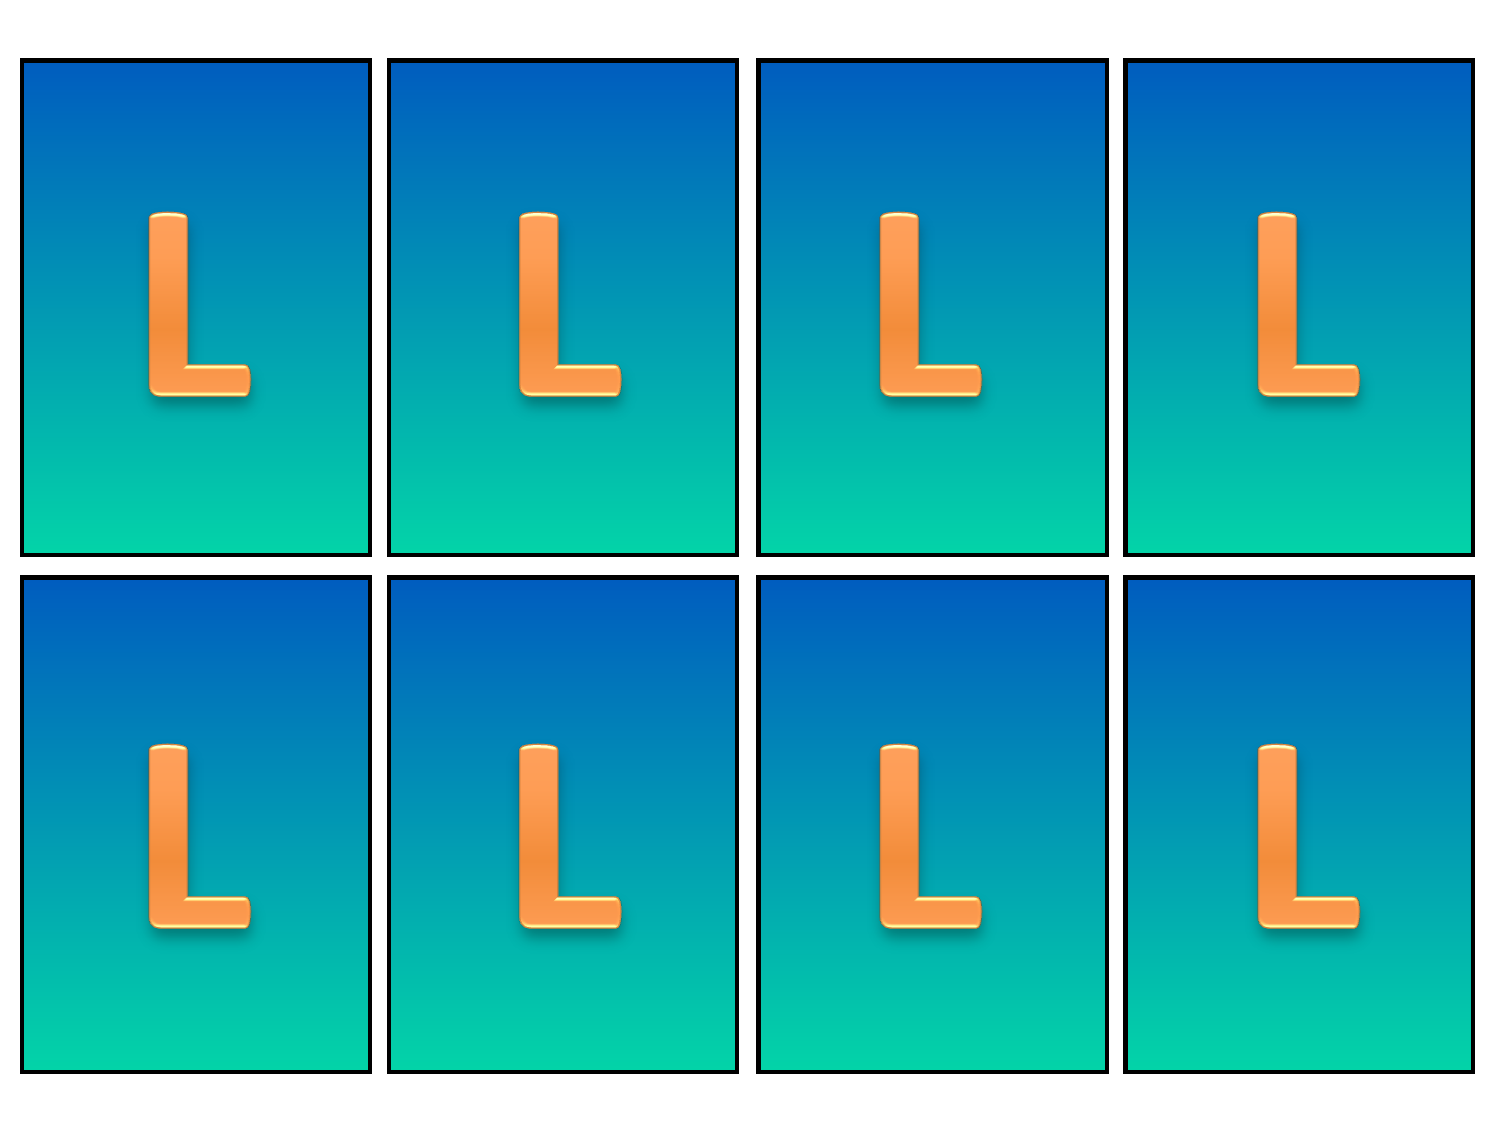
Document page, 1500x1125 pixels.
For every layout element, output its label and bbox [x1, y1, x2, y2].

text_box [758, 1036, 1107, 1072]
text_box [758, 504, 1107, 555]
text_box [22, 1036, 370, 1072]
text_box [1125, 504, 1474, 555]
text_box [22, 504, 370, 555]
text_box [389, 1036, 738, 1072]
picture [0, 27, 1500, 504]
picture [0, 559, 1500, 1036]
text_box [389, 504, 738, 555]
text_box [1125, 1036, 1474, 1072]
